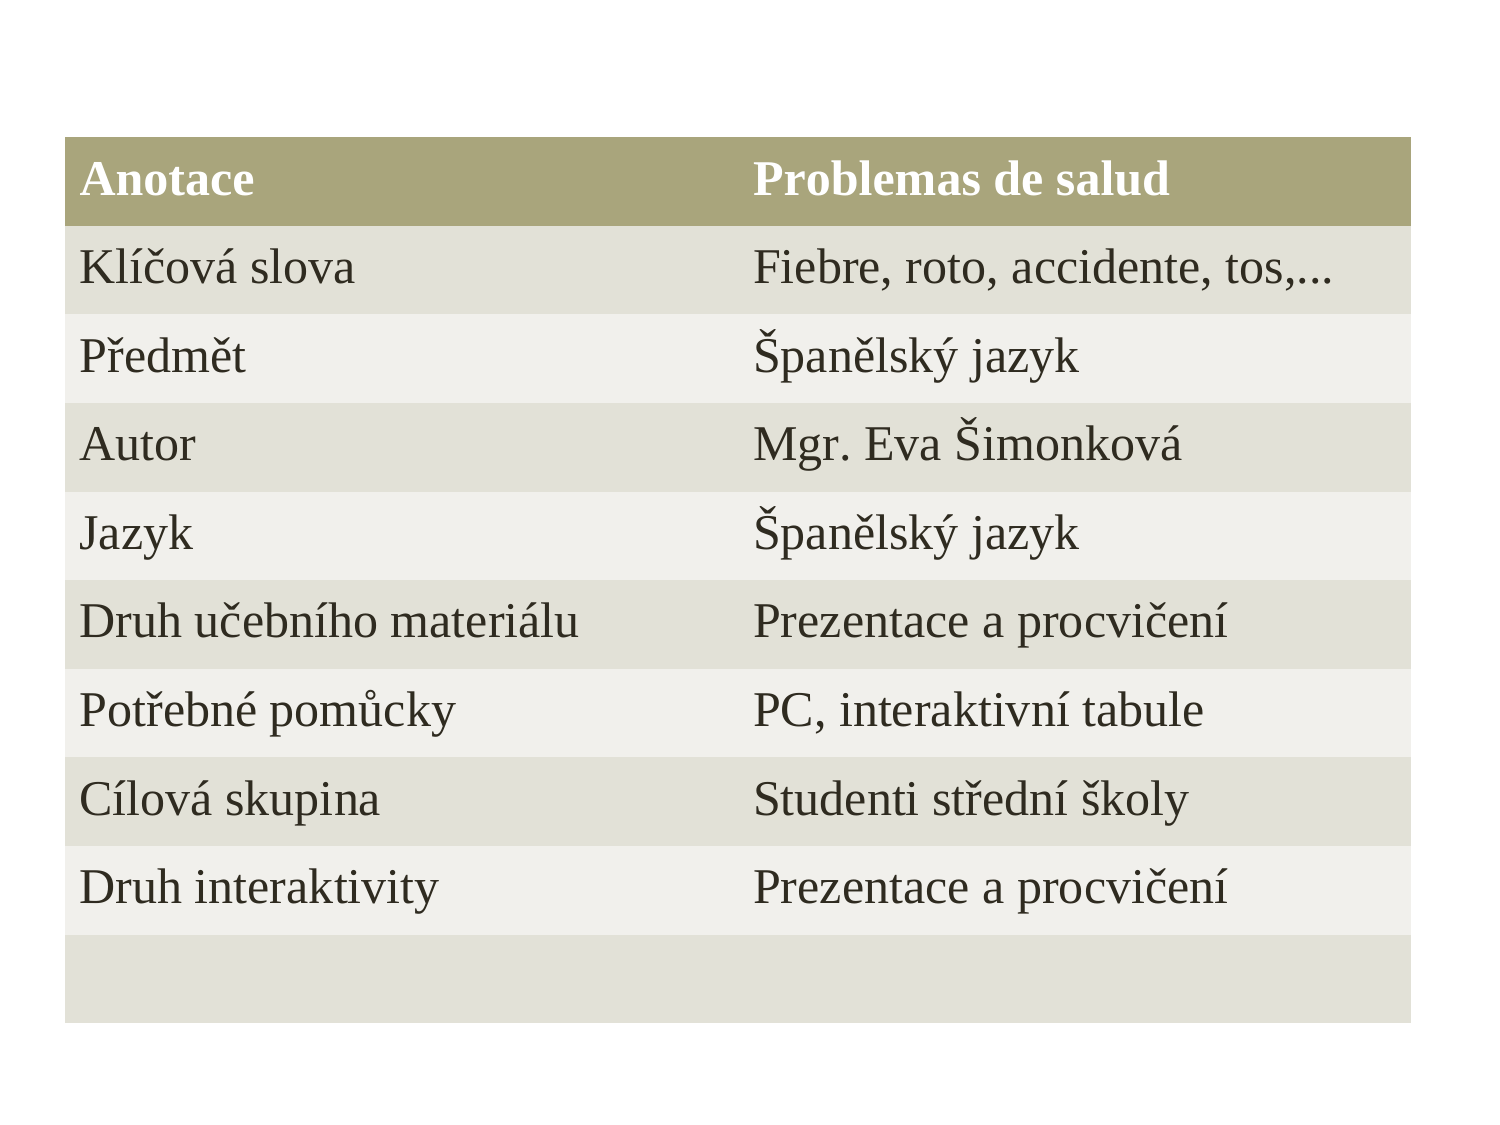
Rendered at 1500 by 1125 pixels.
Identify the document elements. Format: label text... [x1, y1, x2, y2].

table_cell Fiebre, roto, accidente, tos,... [738, 226, 1411, 314]
table_cell Autor [65, 403, 738, 492]
table_cell Studenti střední školy [738, 757, 1411, 846]
table_cell Druh interaktivity [65, 846, 738, 935]
table_cell Jazyk [65, 492, 738, 580]
table_cell [738, 935, 1411, 1023]
table_cell Klíčová slova [65, 226, 738, 314]
table_cell Prezentace a procvičení [738, 846, 1411, 935]
table_cell Španělský jazyk [738, 492, 1411, 580]
table_cell Potřebné pomůcky [65, 669, 738, 757]
table_cell Předmět [65, 314, 738, 403]
table_cell Prezentace a procvičení [738, 580, 1411, 669]
table_header Problemas de salud [738, 137, 1411, 226]
table_cell [65, 935, 738, 1023]
table_cell Španělský jazyk [738, 314, 1411, 403]
table_cell PC, interaktivní tabule [738, 669, 1411, 757]
table_cell Druh učebního materiálu [65, 580, 738, 669]
table_header Anotace [65, 137, 738, 226]
table_cell Mgr. Eva Šimonková [738, 403, 1411, 492]
table_cell Cílová skupina [65, 757, 738, 846]
